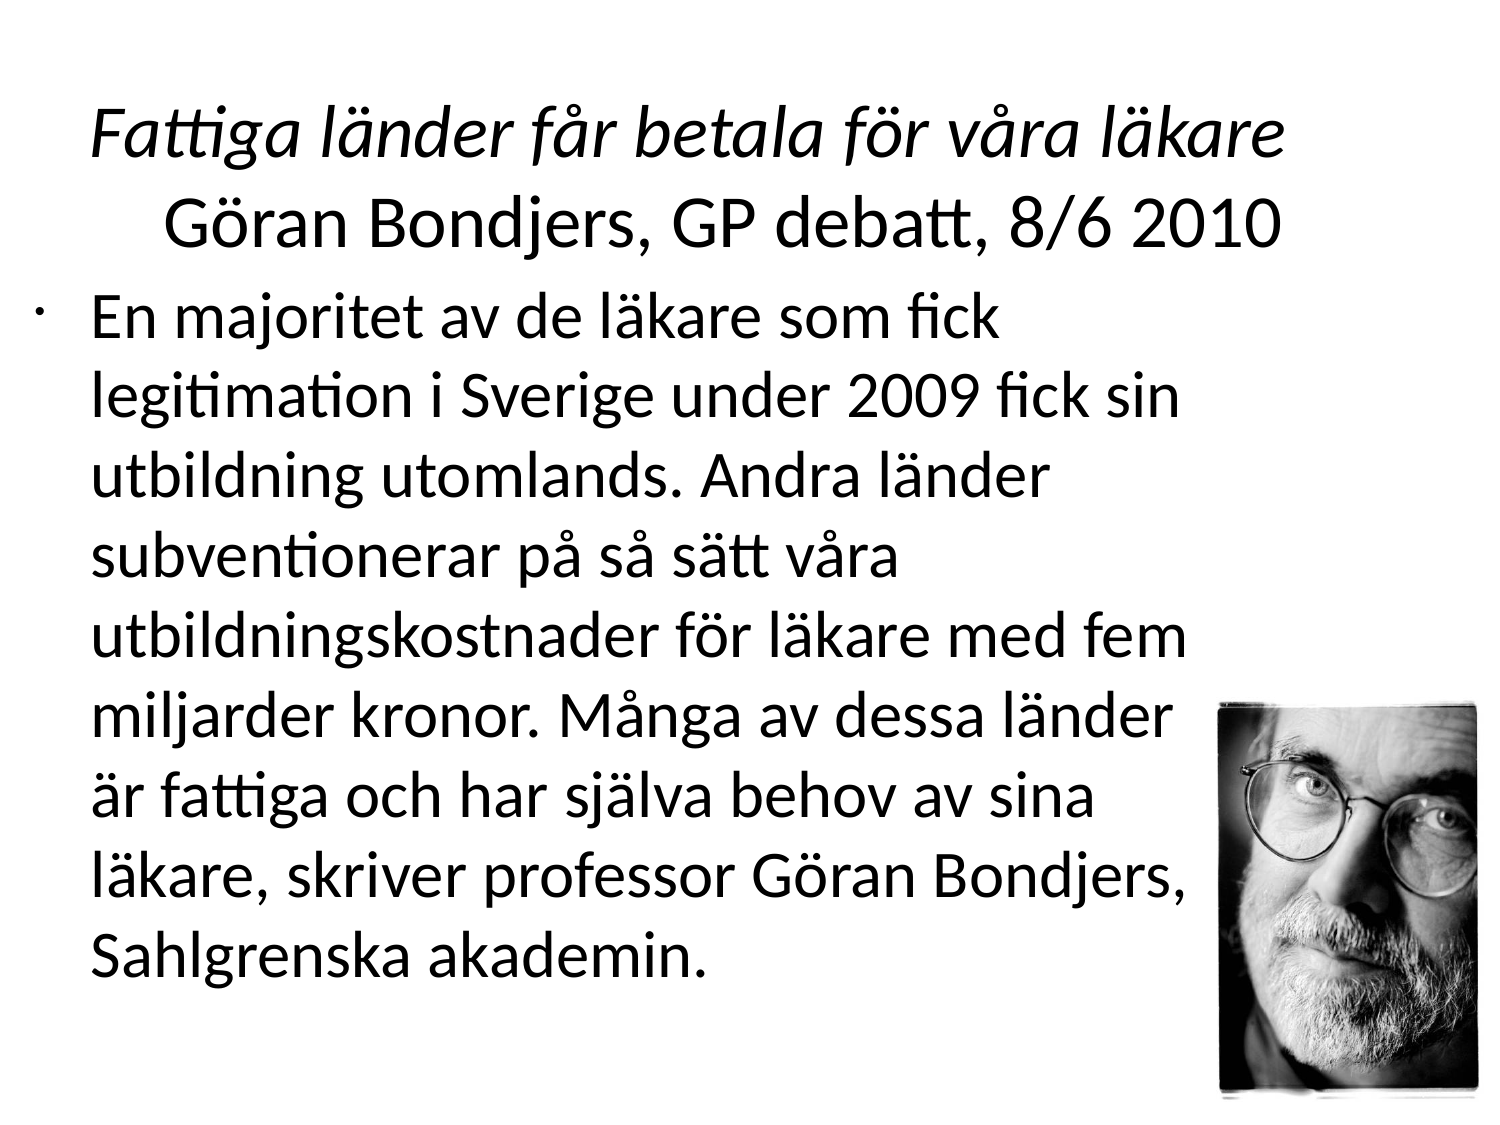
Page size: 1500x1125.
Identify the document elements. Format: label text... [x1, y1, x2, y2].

picture [1205, 697, 1500, 1102]
list En majoritet av de läkare som fick legitimation i Sverige under 2009 fick sin utbildning utomlands. Andra länder subventionerar på så sätt våra utbildningskostnader för läkare med fem miljarder kronor. Många av dessa länder är fattiga och har själva behov av sina läkare, skriver professor Göran Bondjers, Sahlgrenska akademin. [19, 263, 1206, 1007]
title Fattiga länder får betala för våra läkare Göran Bondjers, GP debatt, 8/6 2010 [75, 75, 1425, 263]
